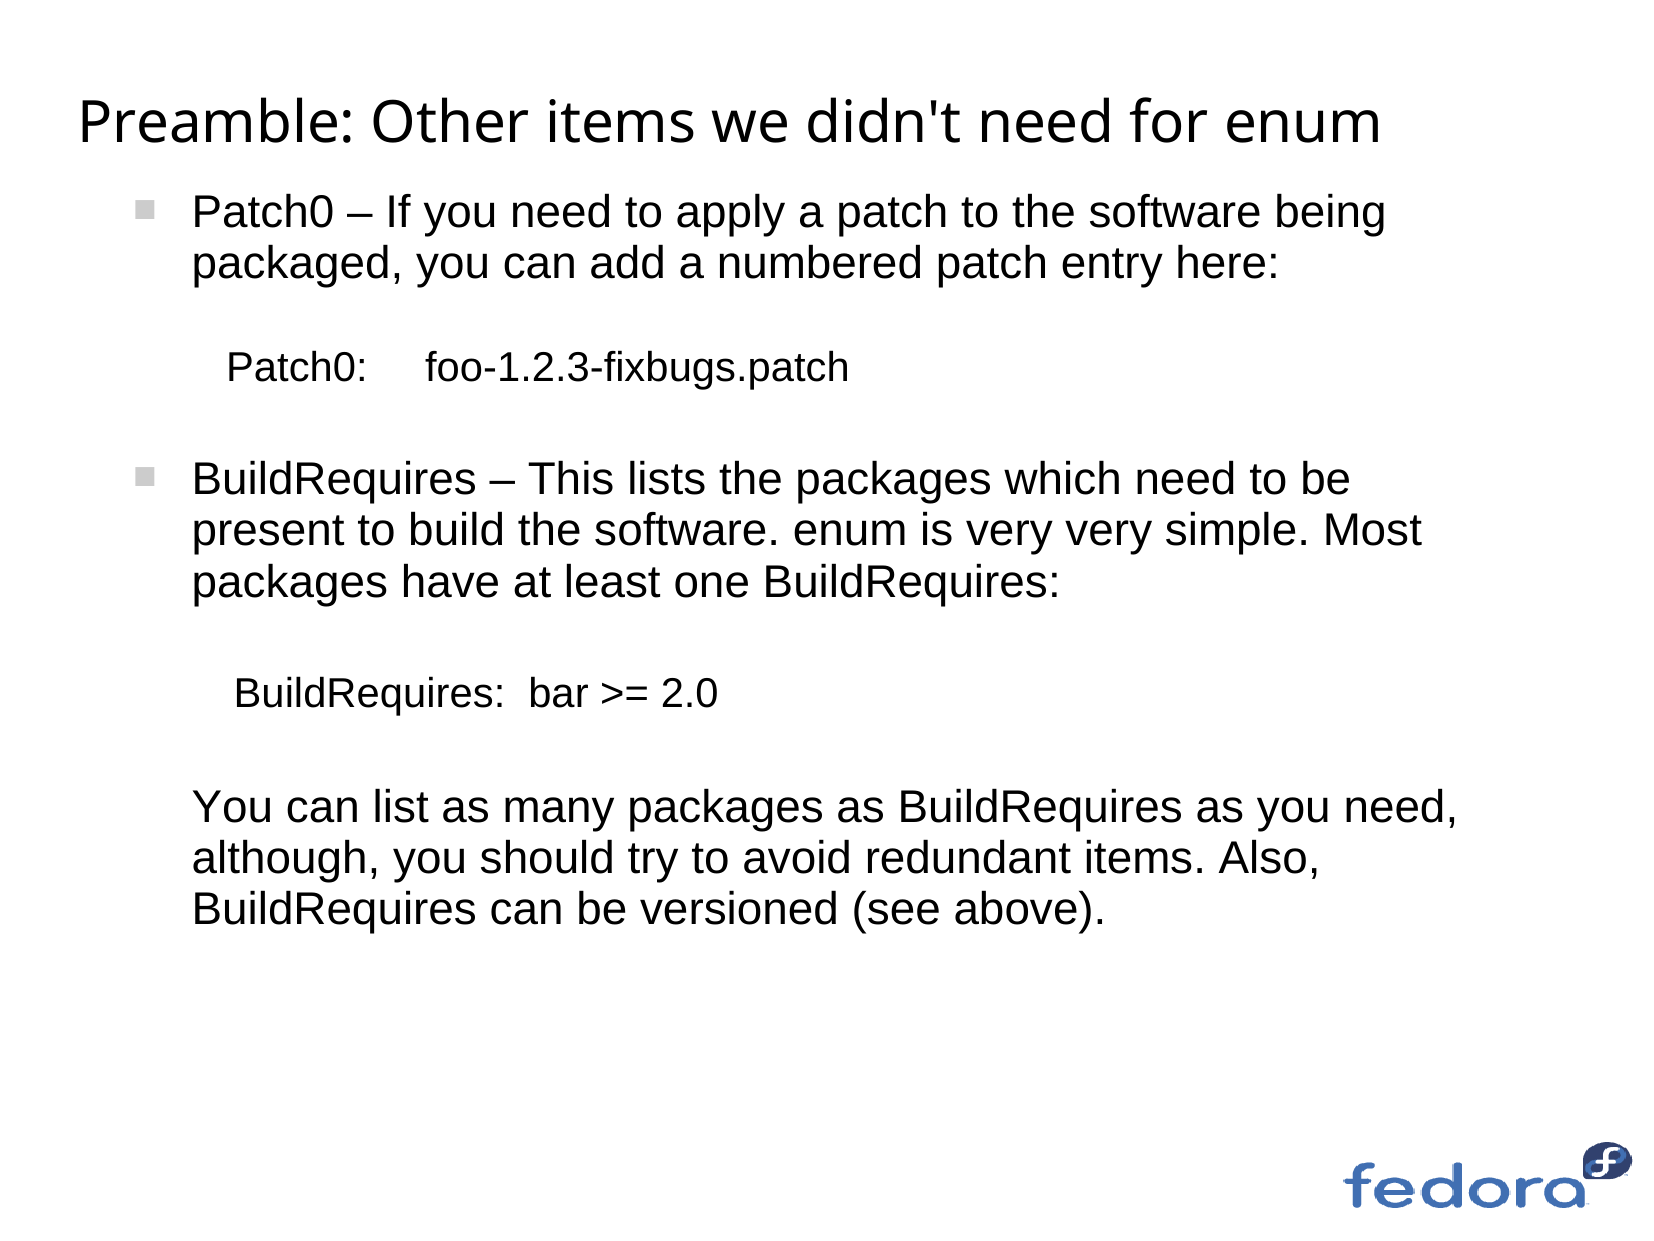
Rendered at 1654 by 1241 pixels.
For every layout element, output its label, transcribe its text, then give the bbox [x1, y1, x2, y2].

list Patch0 – If you need to apply a patch to the software being packaged, you can add a numbered patch entry here: Patch0: foo-1.2.3-fixbugs.patch BuildRequires – This lists the packages which need to be present to build the software. enum is very very simple. Most packages have at least one BuildRequires: BuildRequires: bar >= 2.0 You can list as many packages as BuildRequires as you need, although, you should try to avoid redundant items. Also, BuildRequires can be versioned (see above). [79, 185, 1503, 1095]
picture [1332, 1124, 1651, 1227]
title Preamble: Other items we didn't need for enum [77, 61, 1509, 180]
